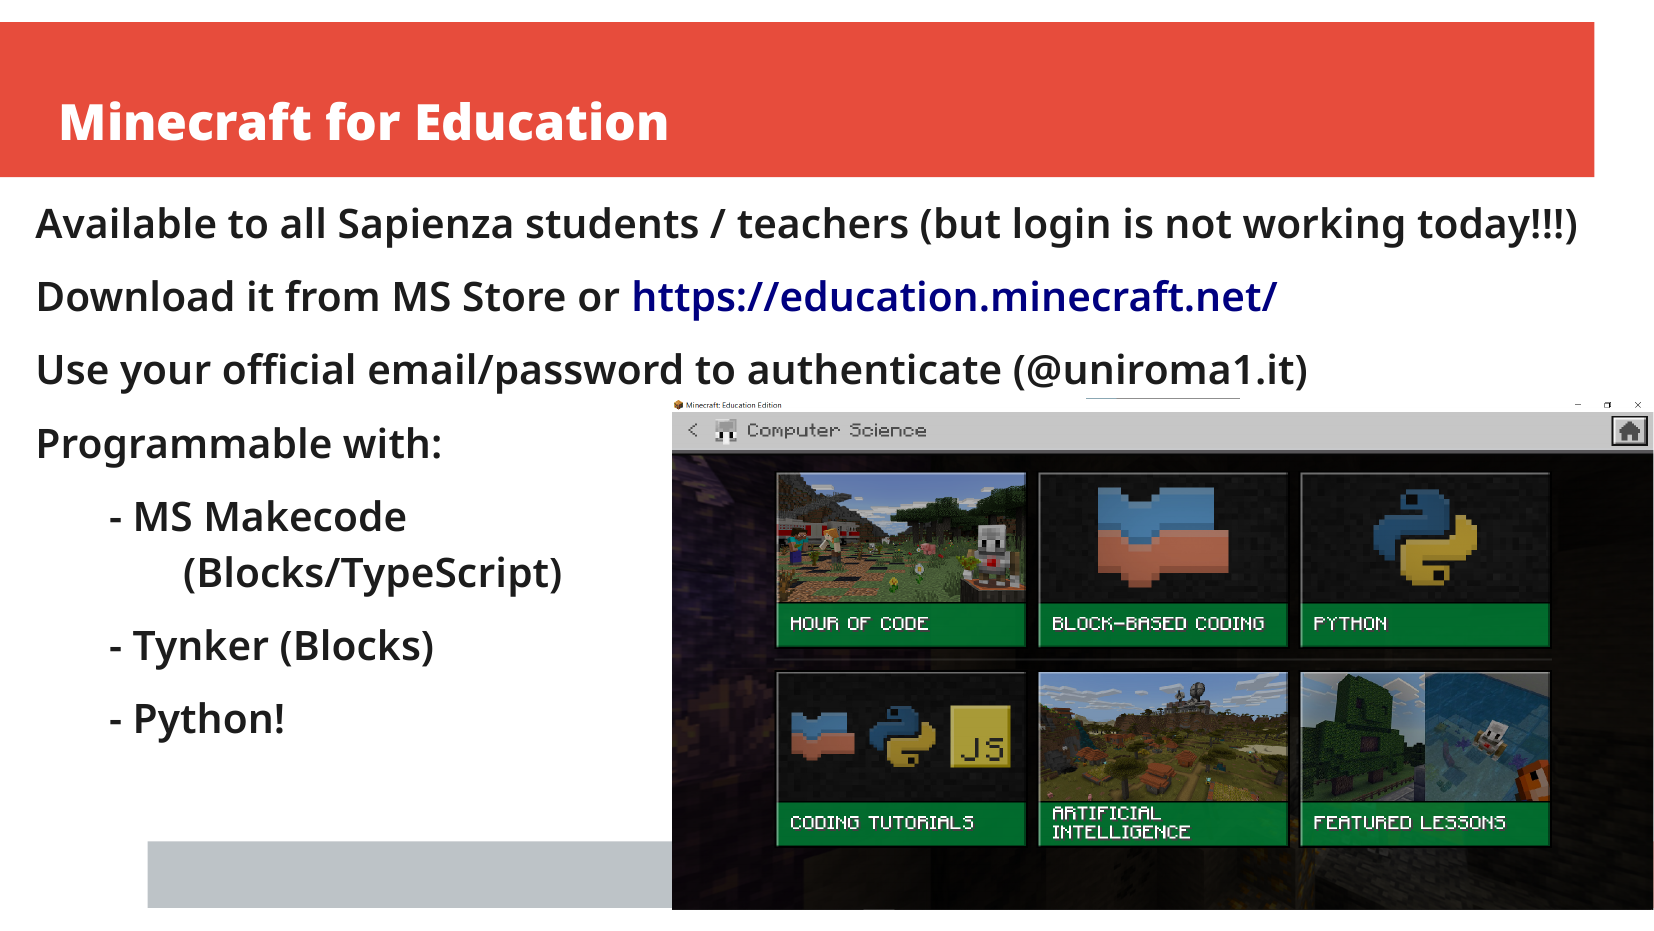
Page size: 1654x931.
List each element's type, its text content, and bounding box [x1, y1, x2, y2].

list Available to all Sapienza students / teachers (but login is not working today!!!) Download it from MS Store or https://education.minecraft.net/ Use your official email/password to authenticate (@uniroma1.it) Programmable with: - MS Makecode (Blocks/TypeScript) - Tynker (Blocks) - Python! [35, 194, 1619, 820]
picture [672, 398, 1654, 910]
title Minecraft for Education [59, 44, 1595, 156]
